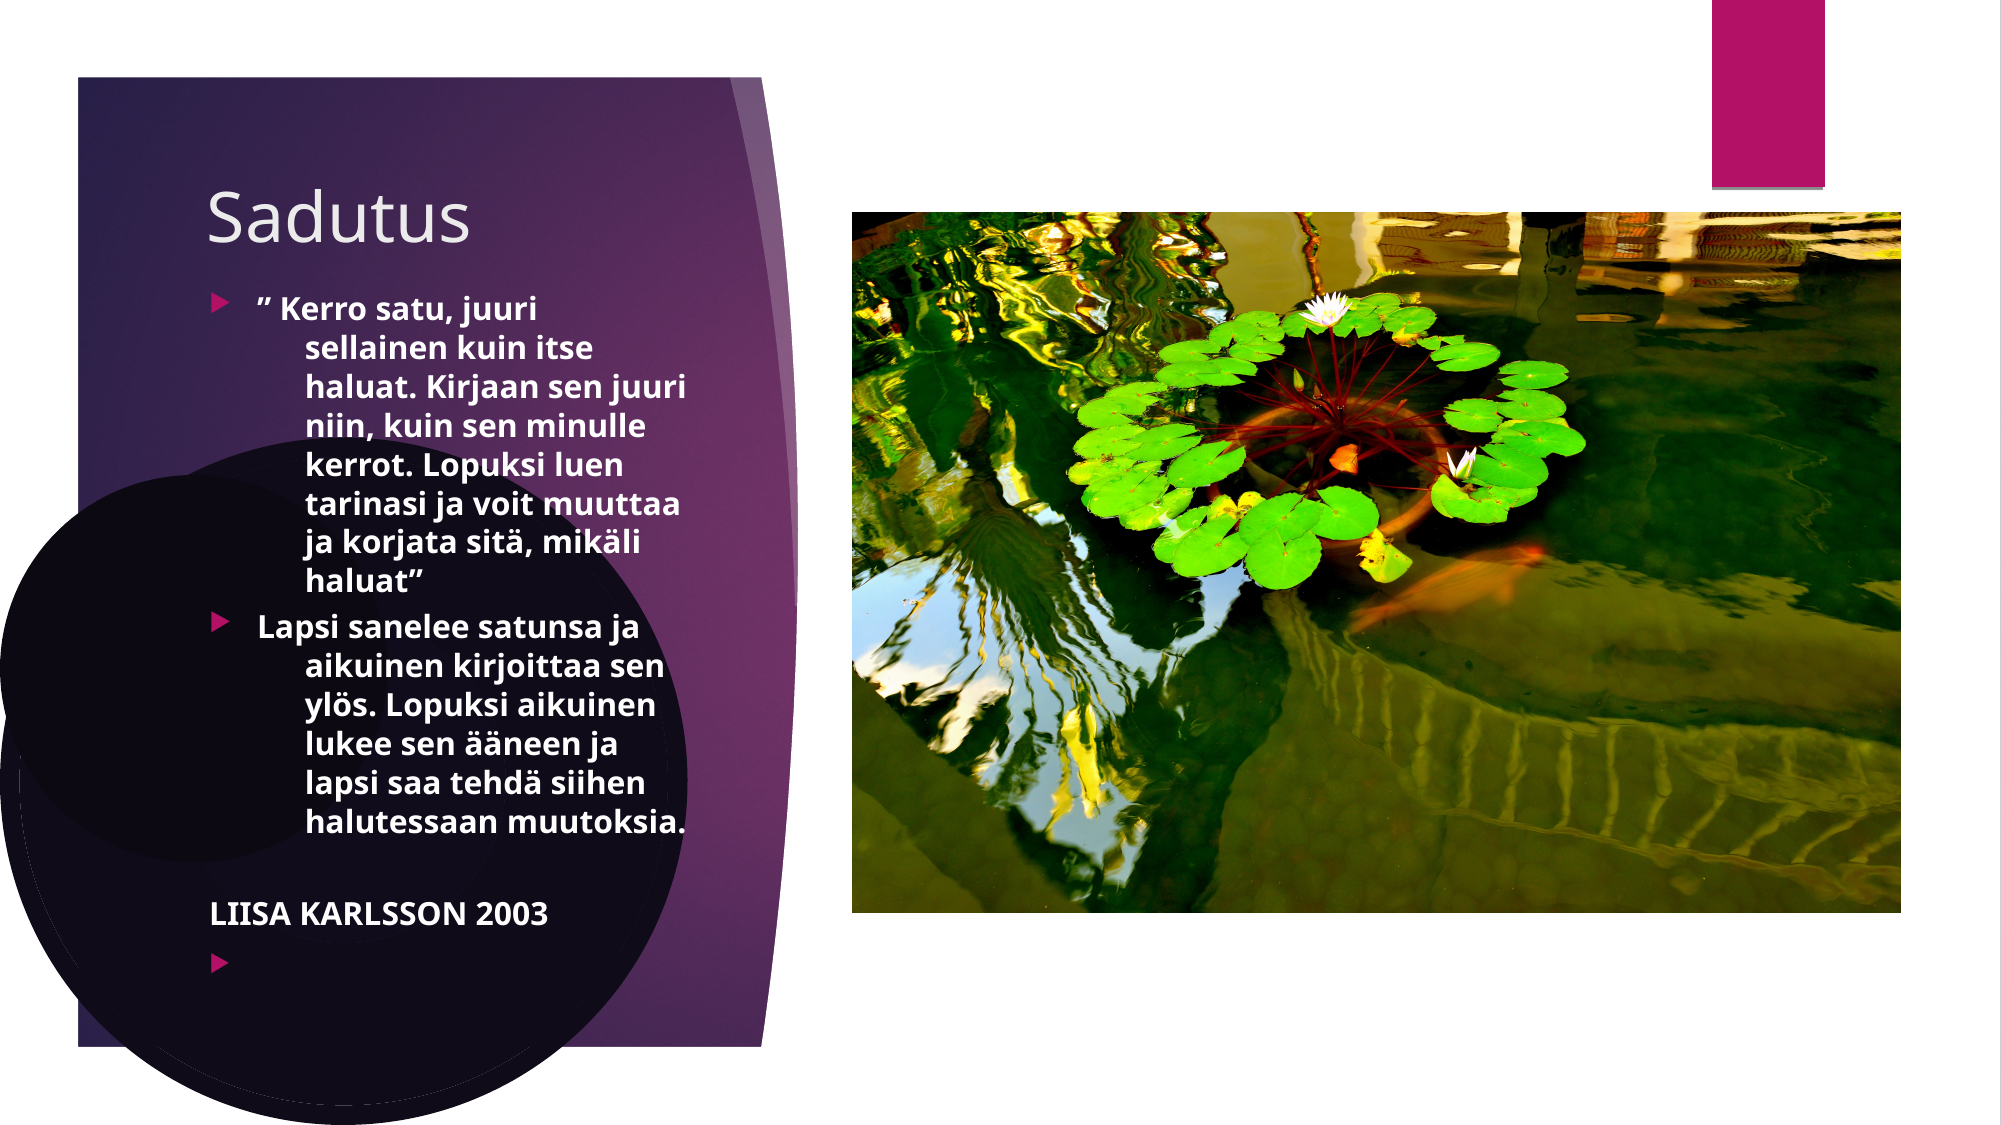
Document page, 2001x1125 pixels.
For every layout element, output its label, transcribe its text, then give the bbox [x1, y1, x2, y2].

picture [852, 212, 1901, 913]
list ” Kerro satu, juuri sellainen kuin itse haluat. Kirjaan sen juuri niin, kuin sen minulle kerrot. Lopuksi luen tarinasi ja voit muuttaa ja korjata sitä, mikäli haluat” Lapsi sanelee satunsa ja aikuinen kirjoittaa sen ylös. Lopuksi aikuinen lukee sen ääneen ja lapsi saa tehdä siihen halutessaan muutoksia. LIISA KARLSSON 2003 [194, 281, 704, 988]
title Sadutus [191, 159, 673, 271]
text_box [0, 0, 2000, 1125]
